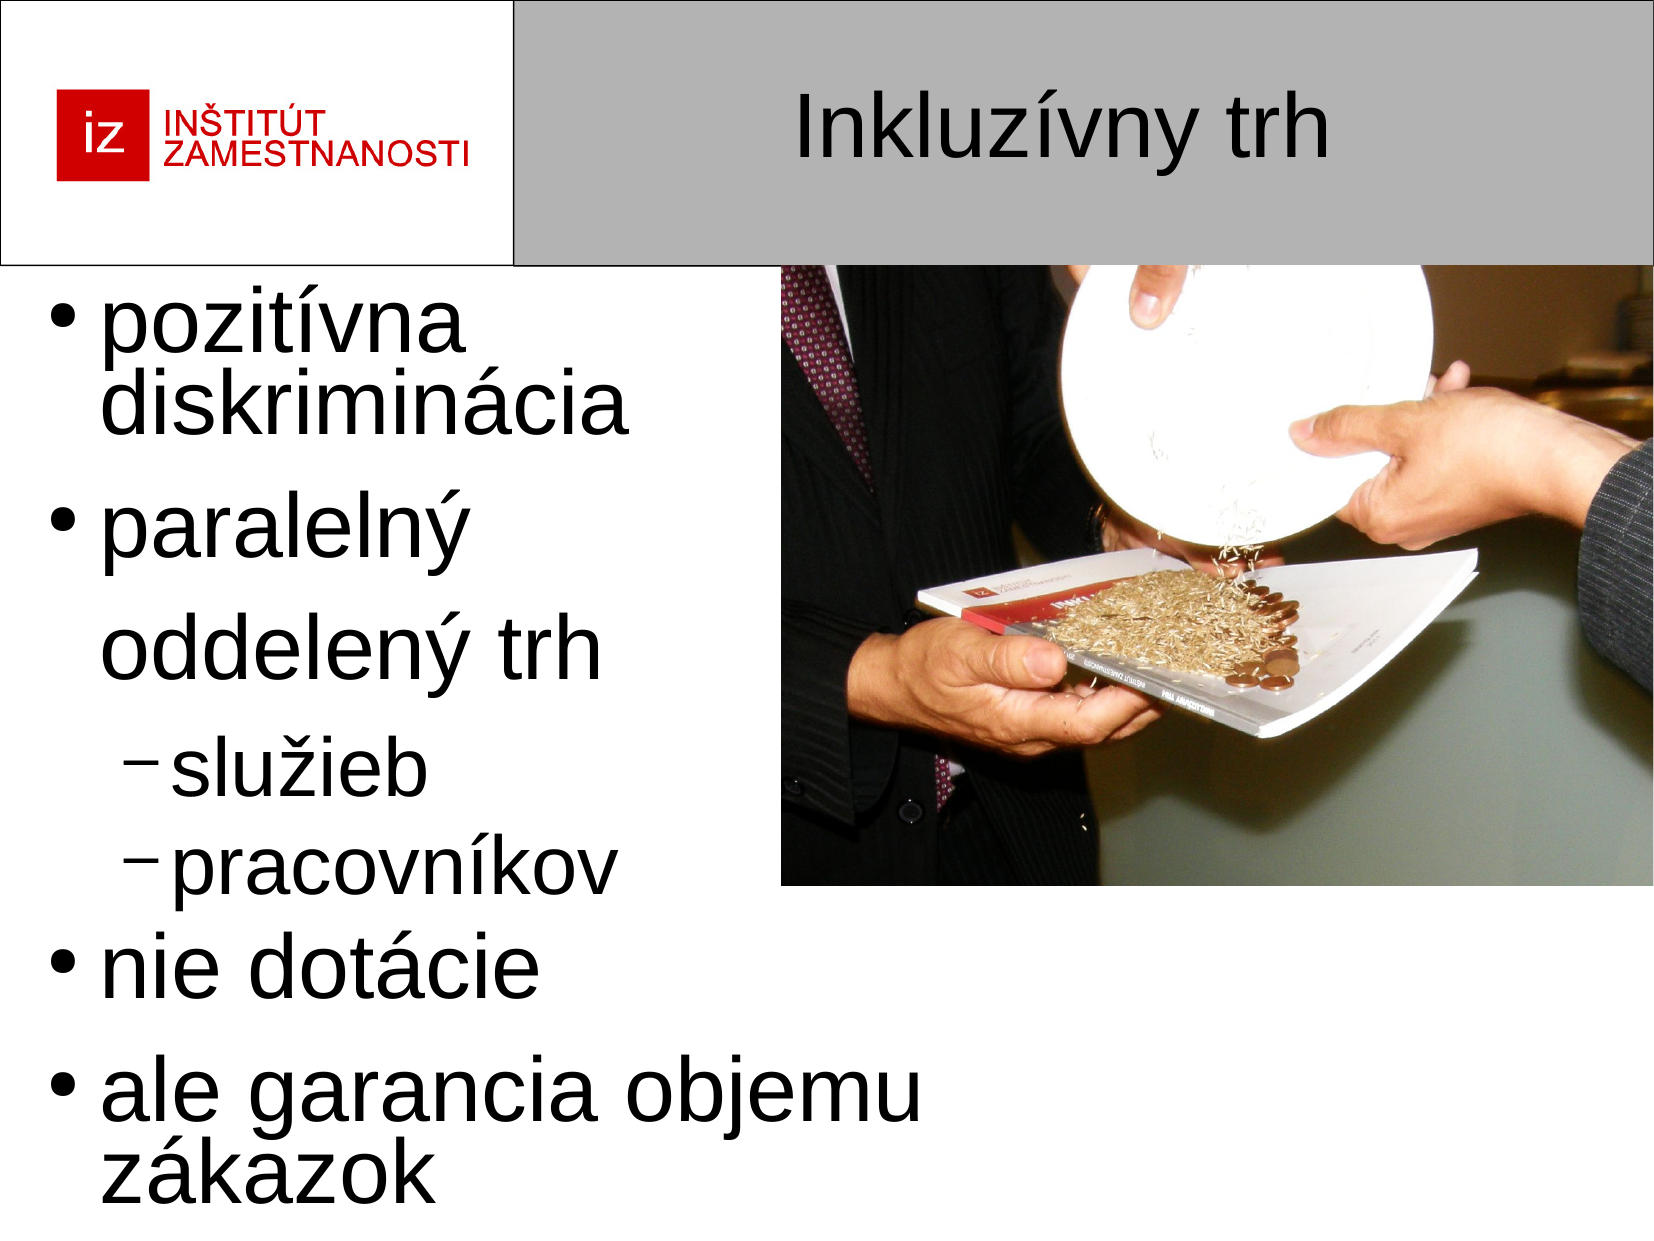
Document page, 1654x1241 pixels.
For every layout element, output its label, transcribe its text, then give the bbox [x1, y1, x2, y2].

list pozitívna diskriminácia paralelný oddelený trh služieb pracovníkov nie dotácie ale garancia objemu zákazok [29, 286, 969, 1241]
title Inkluzívny trh [561, 37, 1565, 229]
picture [781, 265, 1654, 886]
picture [5, 8, 512, 257]
